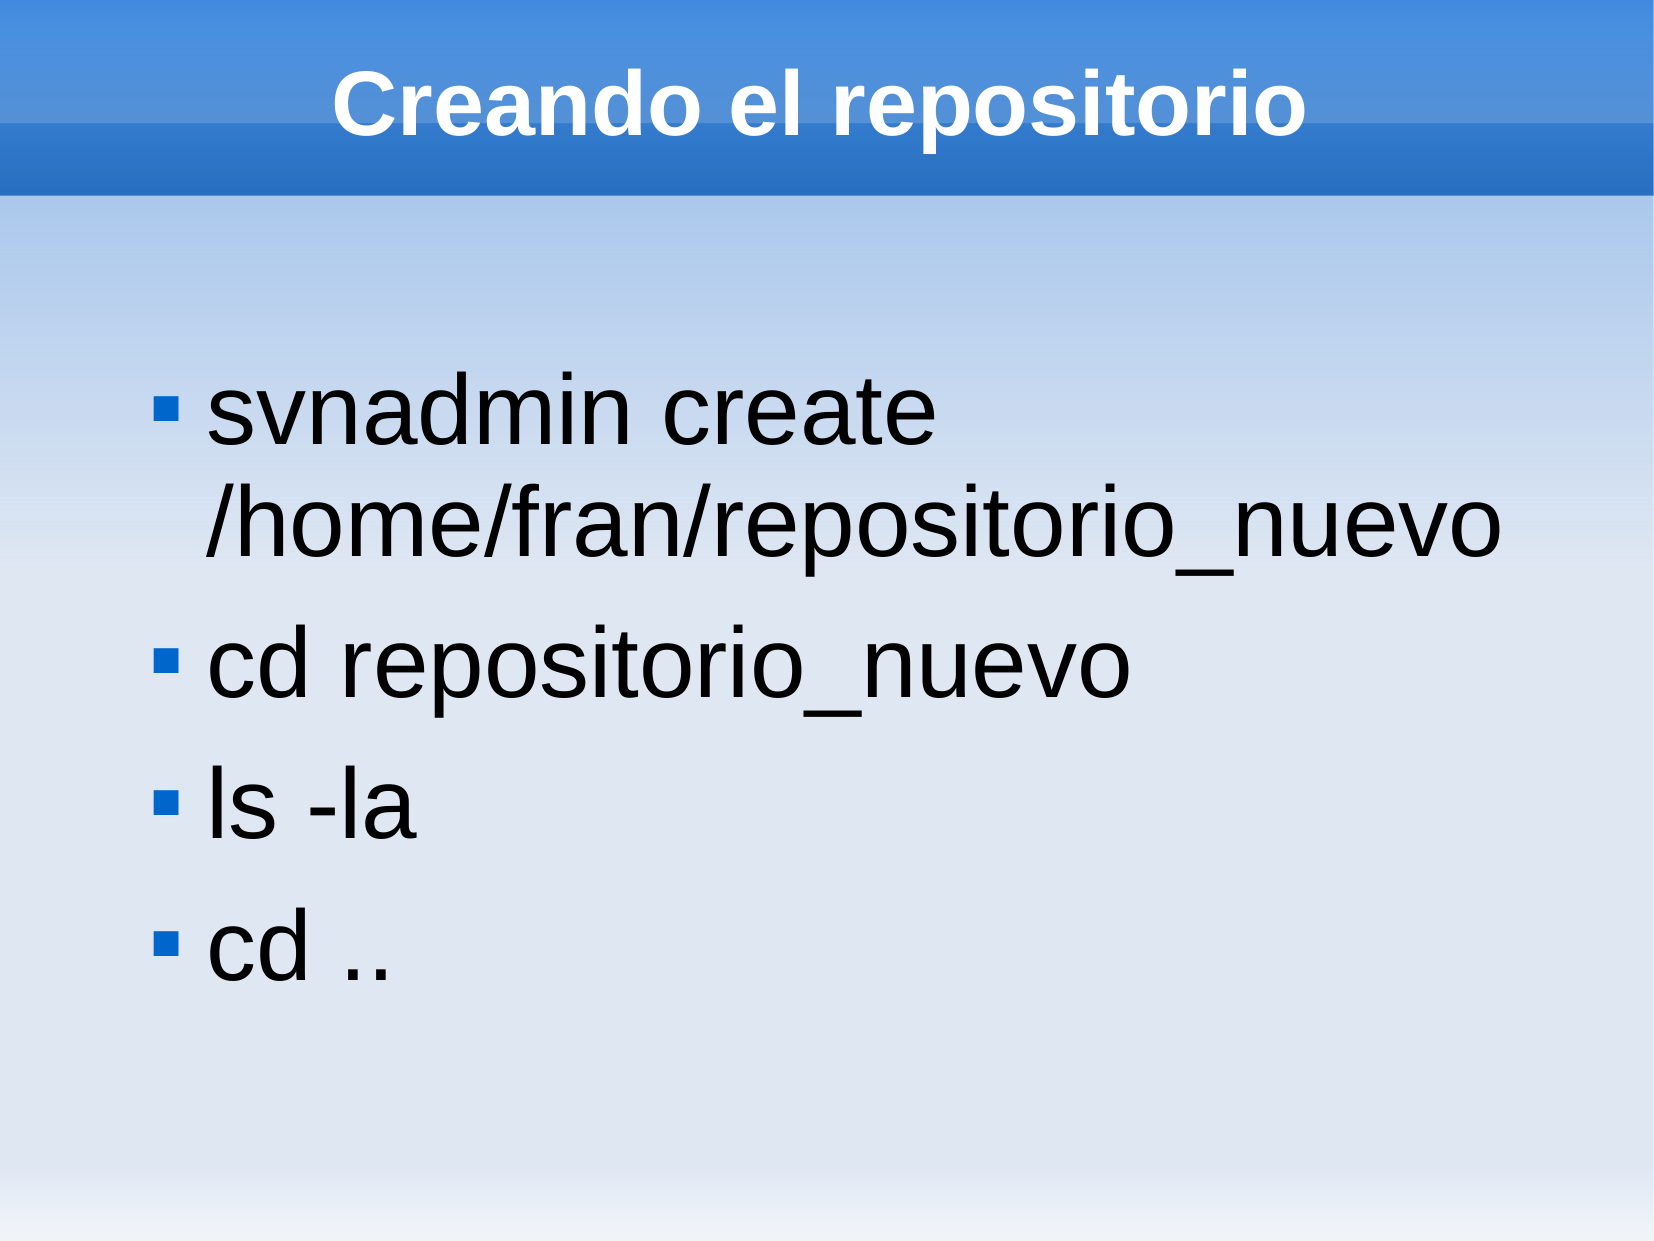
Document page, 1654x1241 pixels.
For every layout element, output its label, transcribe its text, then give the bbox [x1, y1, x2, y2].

picture [0, 0, 1654, 1241]
title Creando el repositorio [76, 7, 1565, 200]
list svnadmin create /home/fran/repositorio_nuevo cd repositorio_nuevo ls -la cd .. [135, 354, 1625, 1159]
